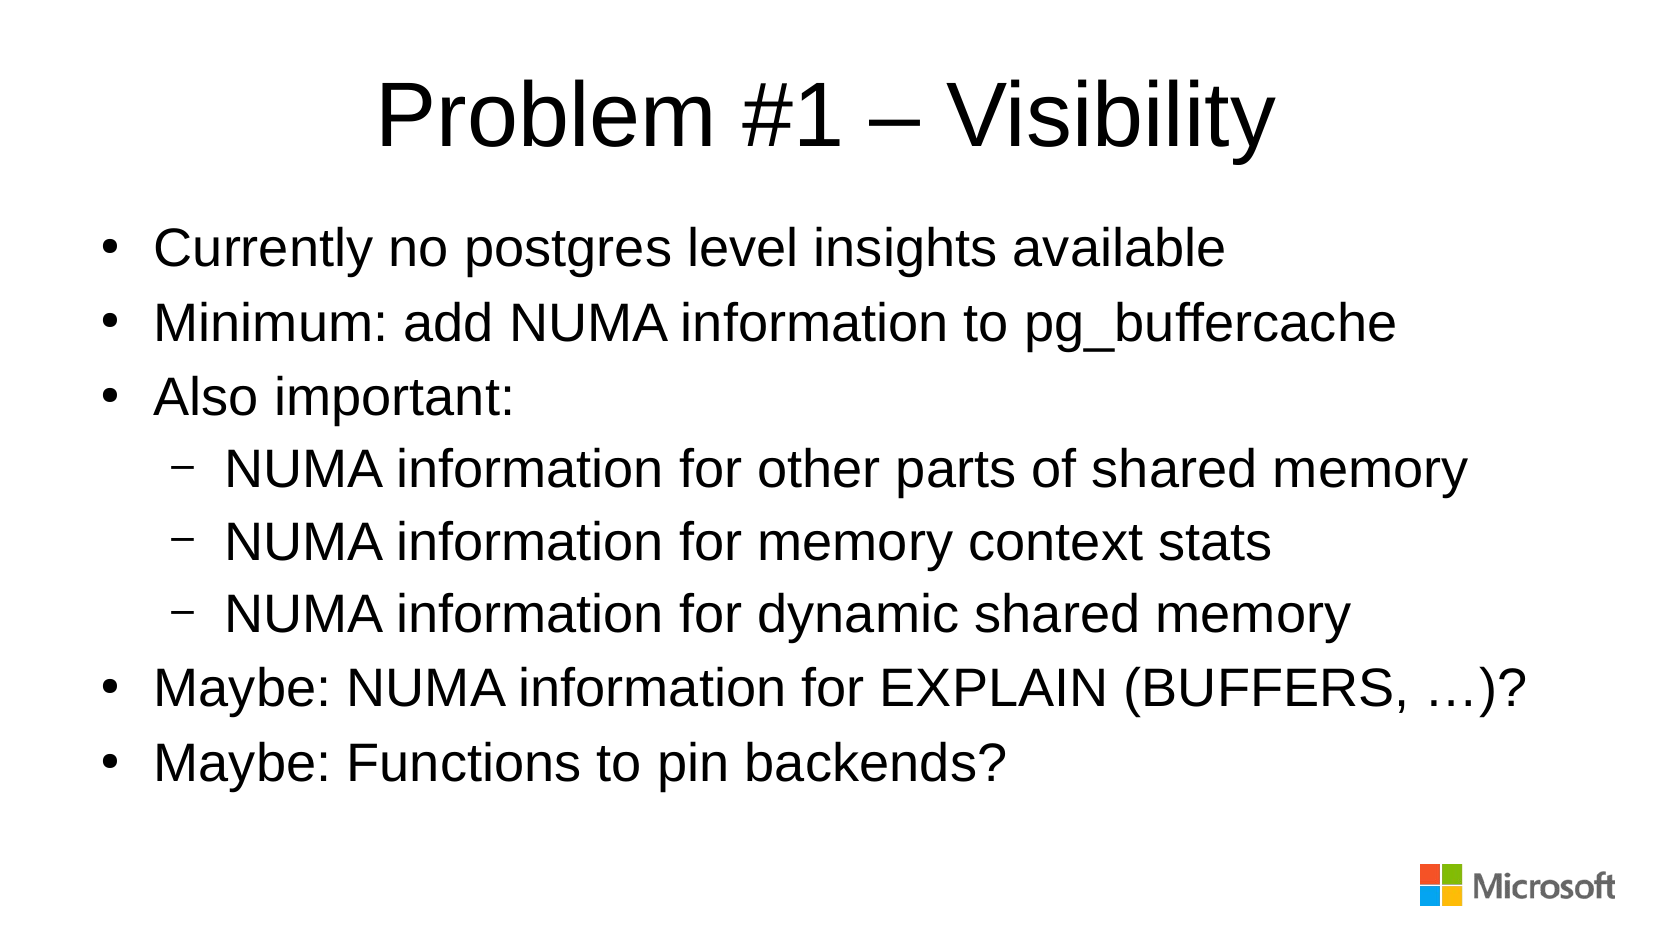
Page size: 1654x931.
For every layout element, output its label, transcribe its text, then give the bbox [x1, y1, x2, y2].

list Currently no postgres level insights available Minimum: add NUMA information to pg_buffercache Also important: NUMA information for other parts of shared memory NUMA information for memory context stats NUMA information for dynamic shared memory Maybe: NUMA information for EXPLAIN (BUFFERS, …)? Maybe: Functions to pin backends? [82, 217, 1571, 886]
picture [1440, 864, 1615, 906]
title Problem #1 – Visibility [82, 37, 1571, 193]
